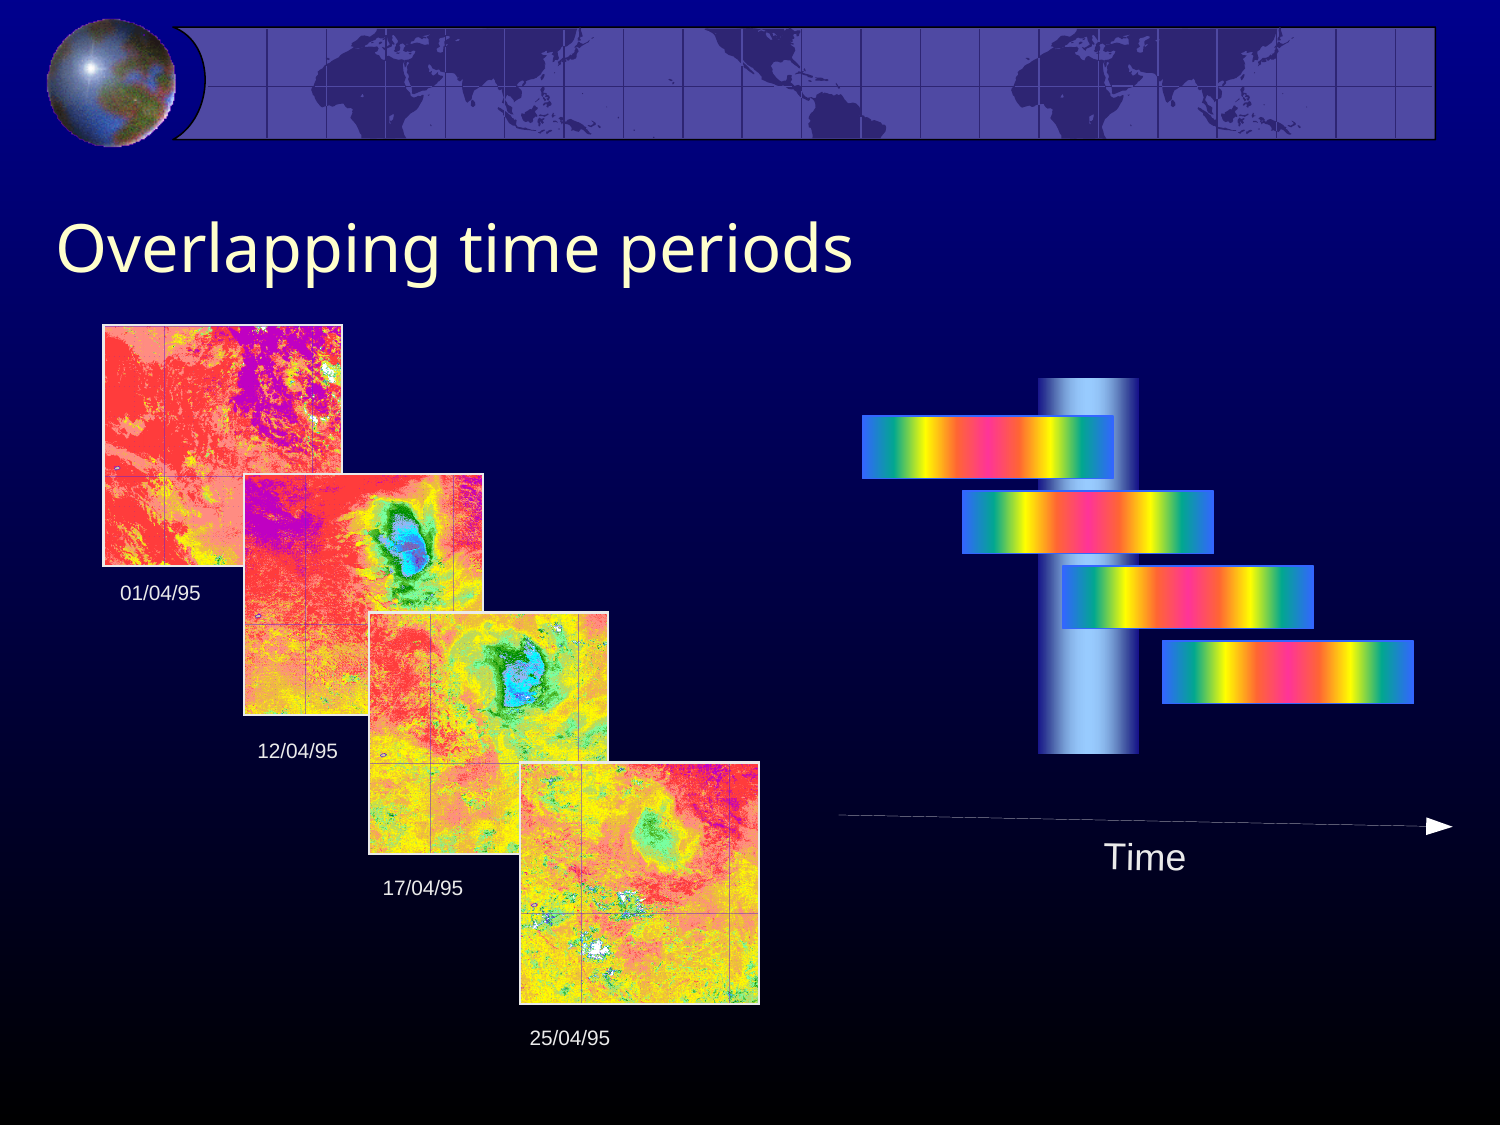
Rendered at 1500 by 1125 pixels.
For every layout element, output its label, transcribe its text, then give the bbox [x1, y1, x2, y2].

text_box 01/04/95 [105, 572, 220, 613]
picture [862, 378, 1416, 756]
picture [42, 14, 190, 151]
picture [521, 763, 758, 1003]
text_box 25/04/95 [514, 1017, 625, 1058]
text_box 12/04/95 [242, 730, 353, 770]
text_box 17/04/95 [367, 867, 483, 908]
title Overlapping time periods [40, 152, 1316, 341]
picture [245, 474, 482, 715]
picture [370, 613, 607, 853]
picture [104, 326, 341, 566]
